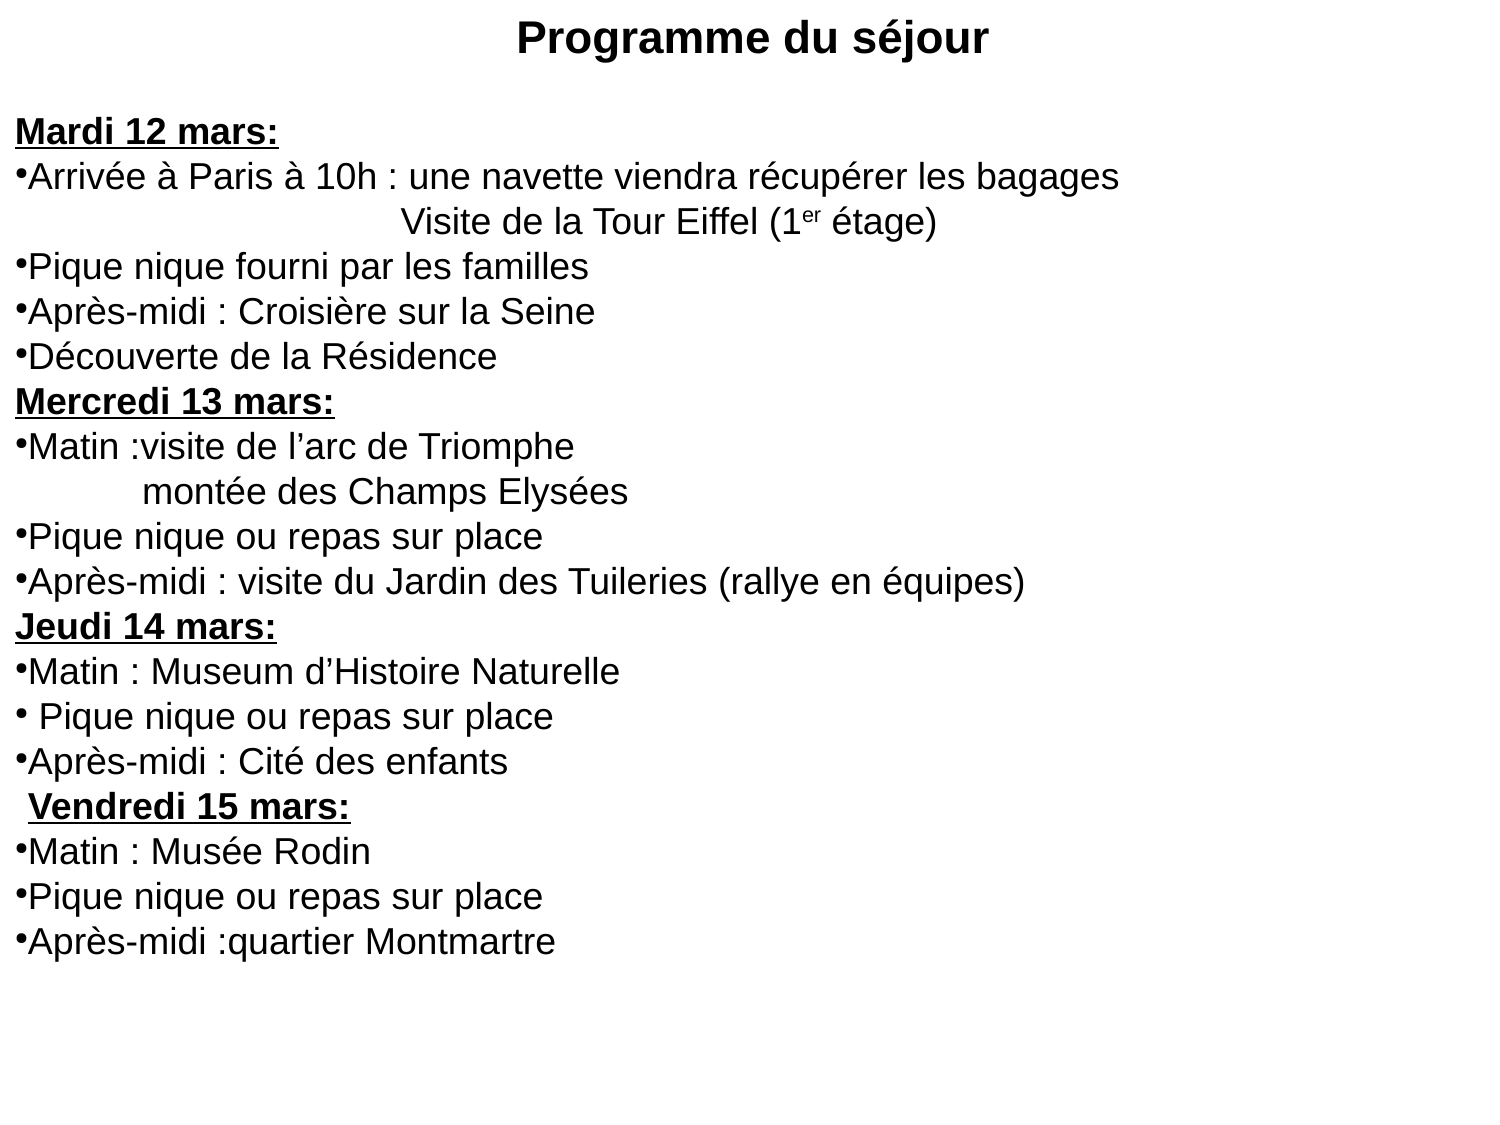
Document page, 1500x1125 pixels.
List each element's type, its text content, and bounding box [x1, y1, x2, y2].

text_box Programme du séjour Mardi 12 mars: Arrivée à Paris à 10h : une navette viendra récupérer les bagages Visite de la Tour Eiffel (1er étage) Pique nique fourni par les familles Après-midi : Croisière sur la Seine Découverte de la Résidence Mercredi 13 mars: Matin :visite de l’arc de Triomphe montée des Champs Elysées Pique nique ou repas sur place Après-midi : visite du Jardin des Tuileries (rallye en équipes) Jeudi 14 mars: Matin : Museum d’Histoire Naturelle Pique nique ou repas sur place Après-midi : Cité des enfants Vendredi 15 mars: Matin : Musée Rodin Pique nique ou repas sur place Après-midi :quartier Montmartre [0, 0, 1500, 1060]
